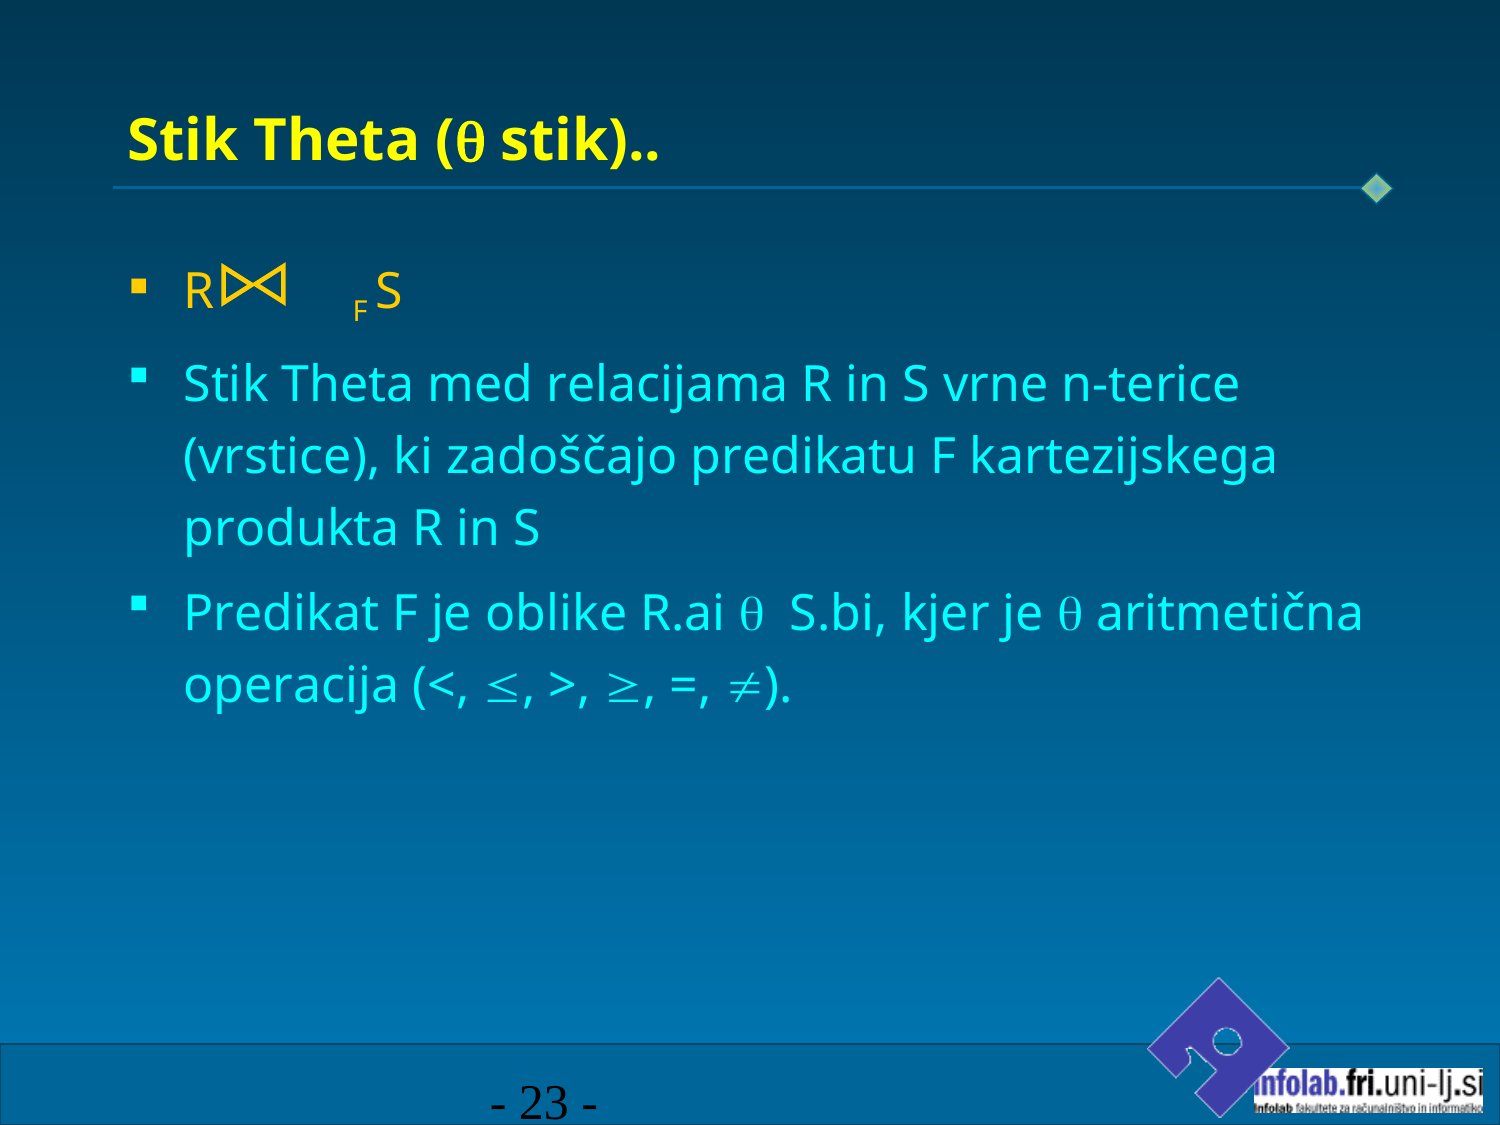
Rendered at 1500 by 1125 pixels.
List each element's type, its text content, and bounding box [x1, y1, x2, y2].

picture [1149, 978, 1482, 1117]
list R F S Stik Theta med relacijama R in S vrne n-terice (vrstice), ki zadoščajo predikatu F kartezijskega produkta R in S Predikat F je oblike R.ai S.bi, kjer je  aritmetična operacija (<, , >, , =, ). [112, 237, 1388, 963]
title Stik Theta ( stik).. [112, 94, 1388, 181]
